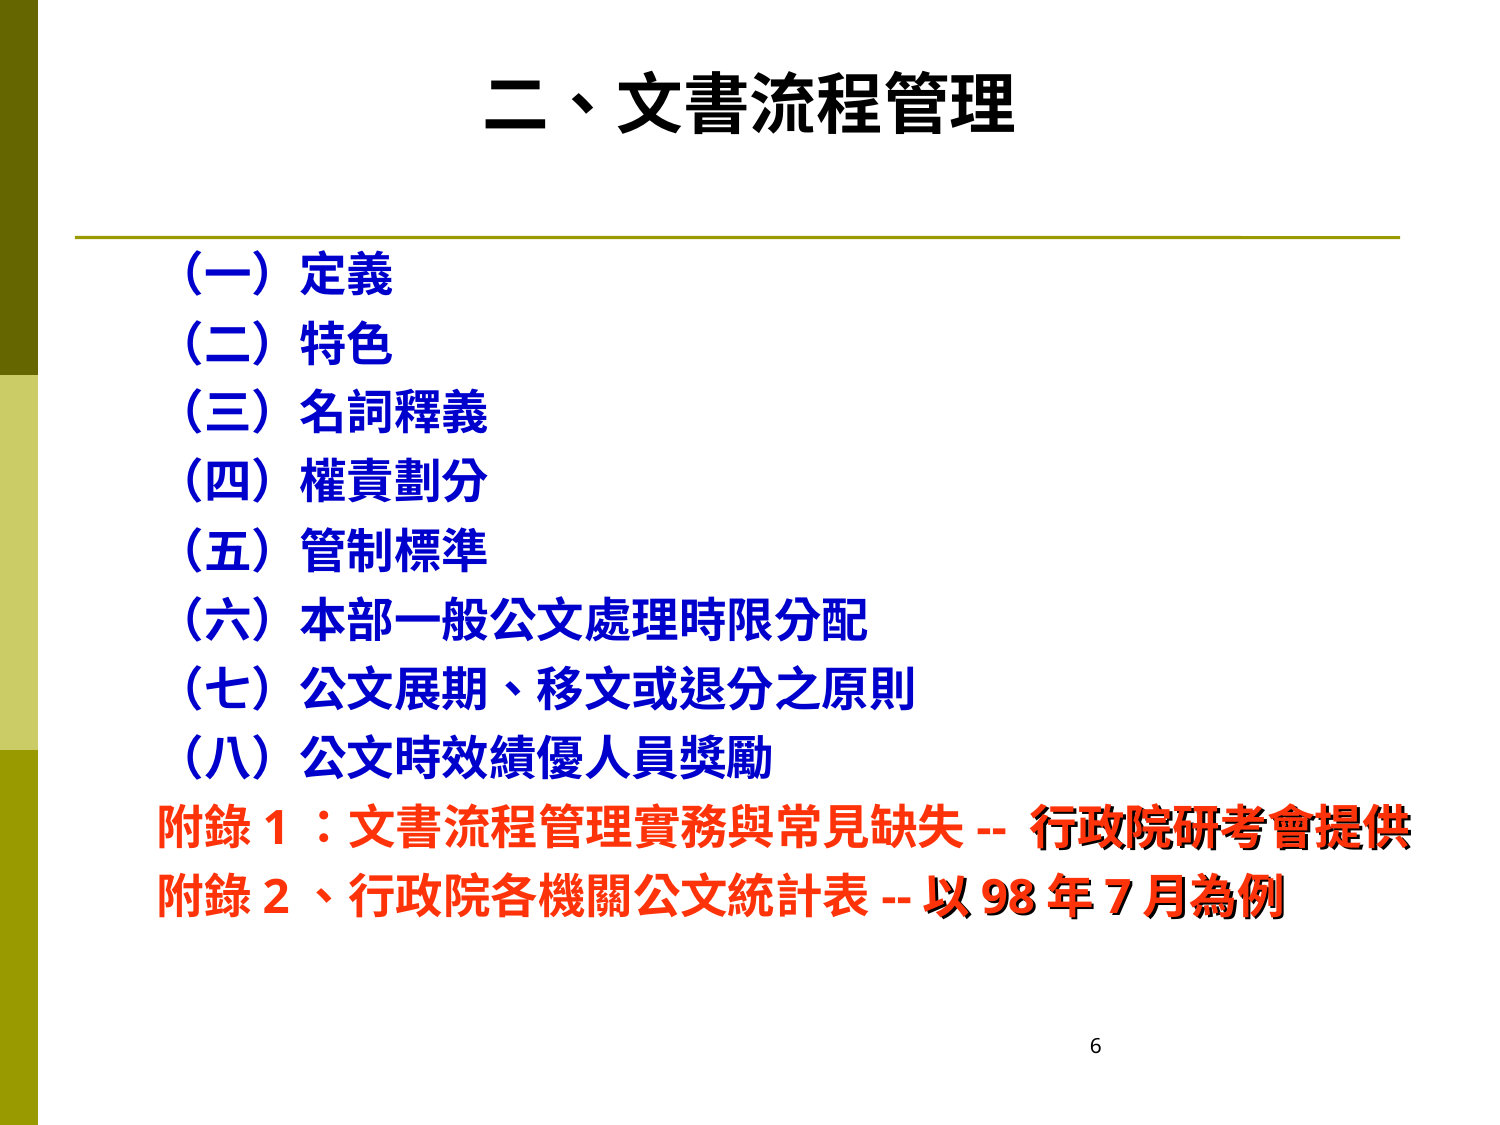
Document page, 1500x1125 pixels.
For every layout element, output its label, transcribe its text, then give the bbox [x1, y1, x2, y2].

list （一）定義 （二）特色 （三）名詞釋義 （四）權責劃分 （五）管制標準 （六）本部一般公文處理時限分配 （七）公文展期、移文或退分之原則 （八）公文時效績優人員獎勵 附錄1：文書流程管理實務與常見缺失-- 行政院研考會提供 附錄2、行政院各機關公文統計表--以98年7月為例 [88, 243, 1439, 987]
title 二、文書流程管理 [75, 45, 1426, 149]
text_box [1074, 1025, 1426, 1101]
